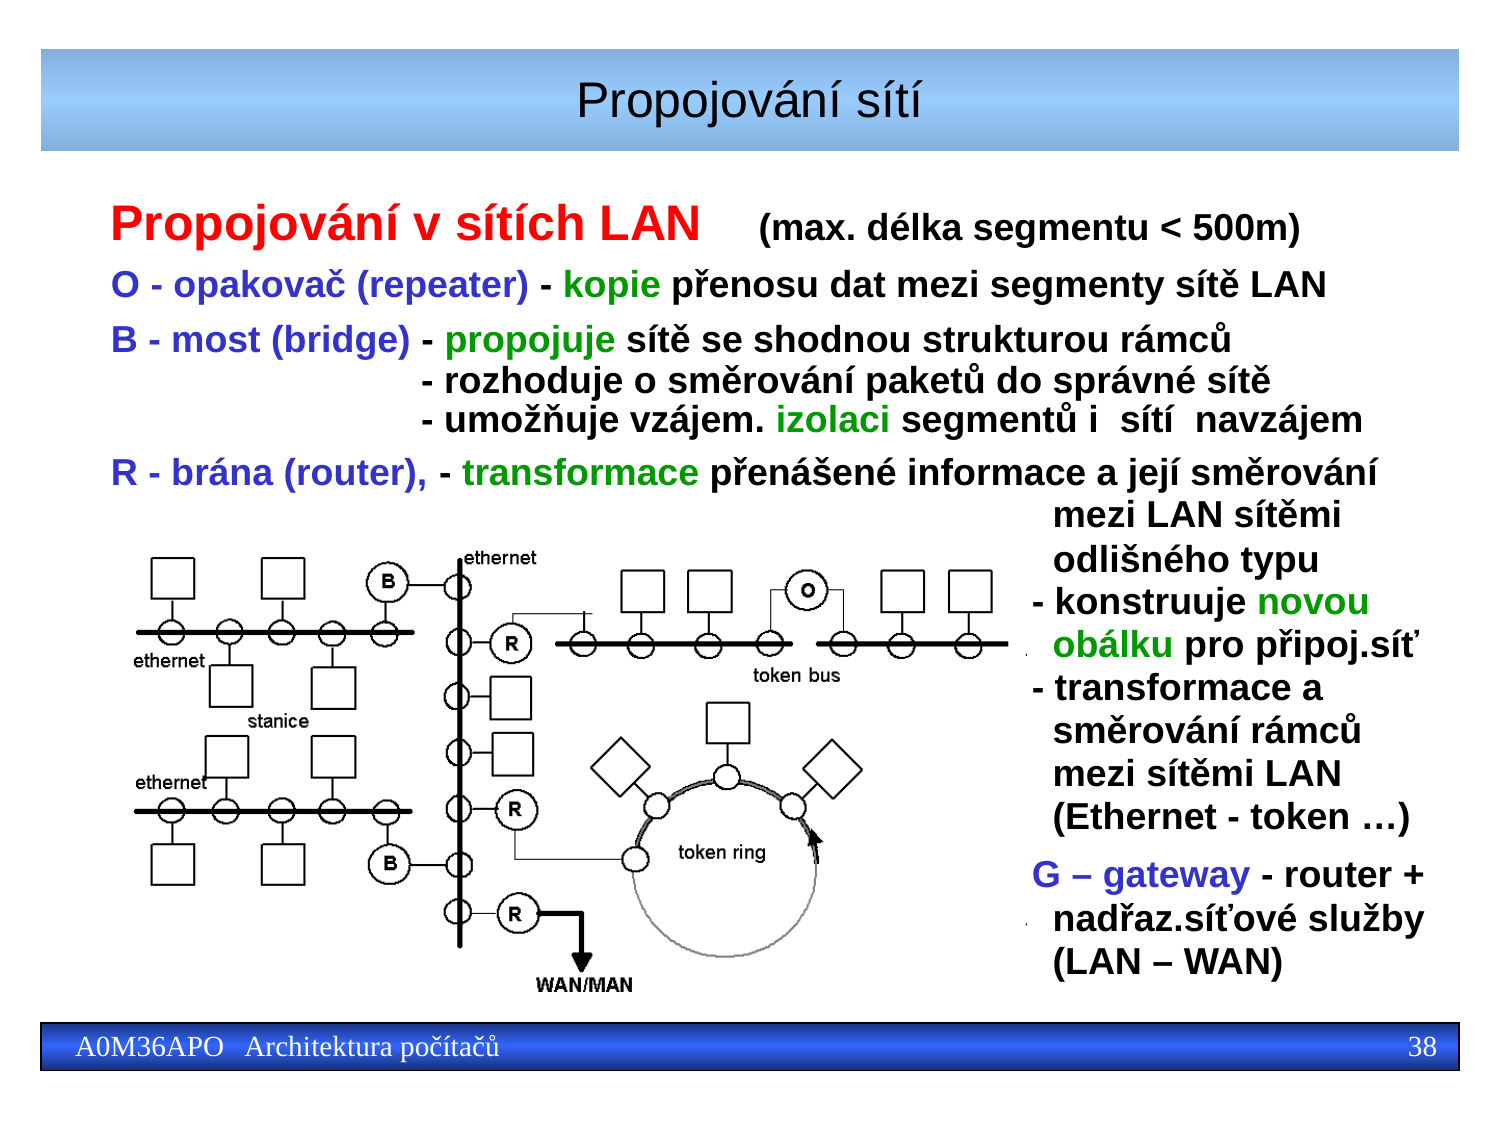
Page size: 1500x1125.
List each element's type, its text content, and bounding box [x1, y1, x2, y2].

title Propojování sítí [41, 49, 1459, 151]
picture [109, 531, 1027, 1017]
text_box Propojování v sítích LAN (max. délka segmentu < 500m) O - opakovač (repeater) - kopie přenosu dat mezi segmenty sítě LAN B - most (bridge) - propojuje sítě se shodnou strukturou rámců - rozhoduje o směrování paketů do správné sítě - umožňuje vzájem. izolaci segmentů i sítí navzájem R - brána (router), - transformace přenášené informace a její směrování mezi LAN sítěmi odlišného typu - konstruuje novou obálku pro připoj.síť - transformace a směrování rámců mezi sítěmi LAN (Ethernet - token …) G – gateway - router + nadřaz.síťové služby (LAN – WAN) [96, 197, 1441, 1023]
